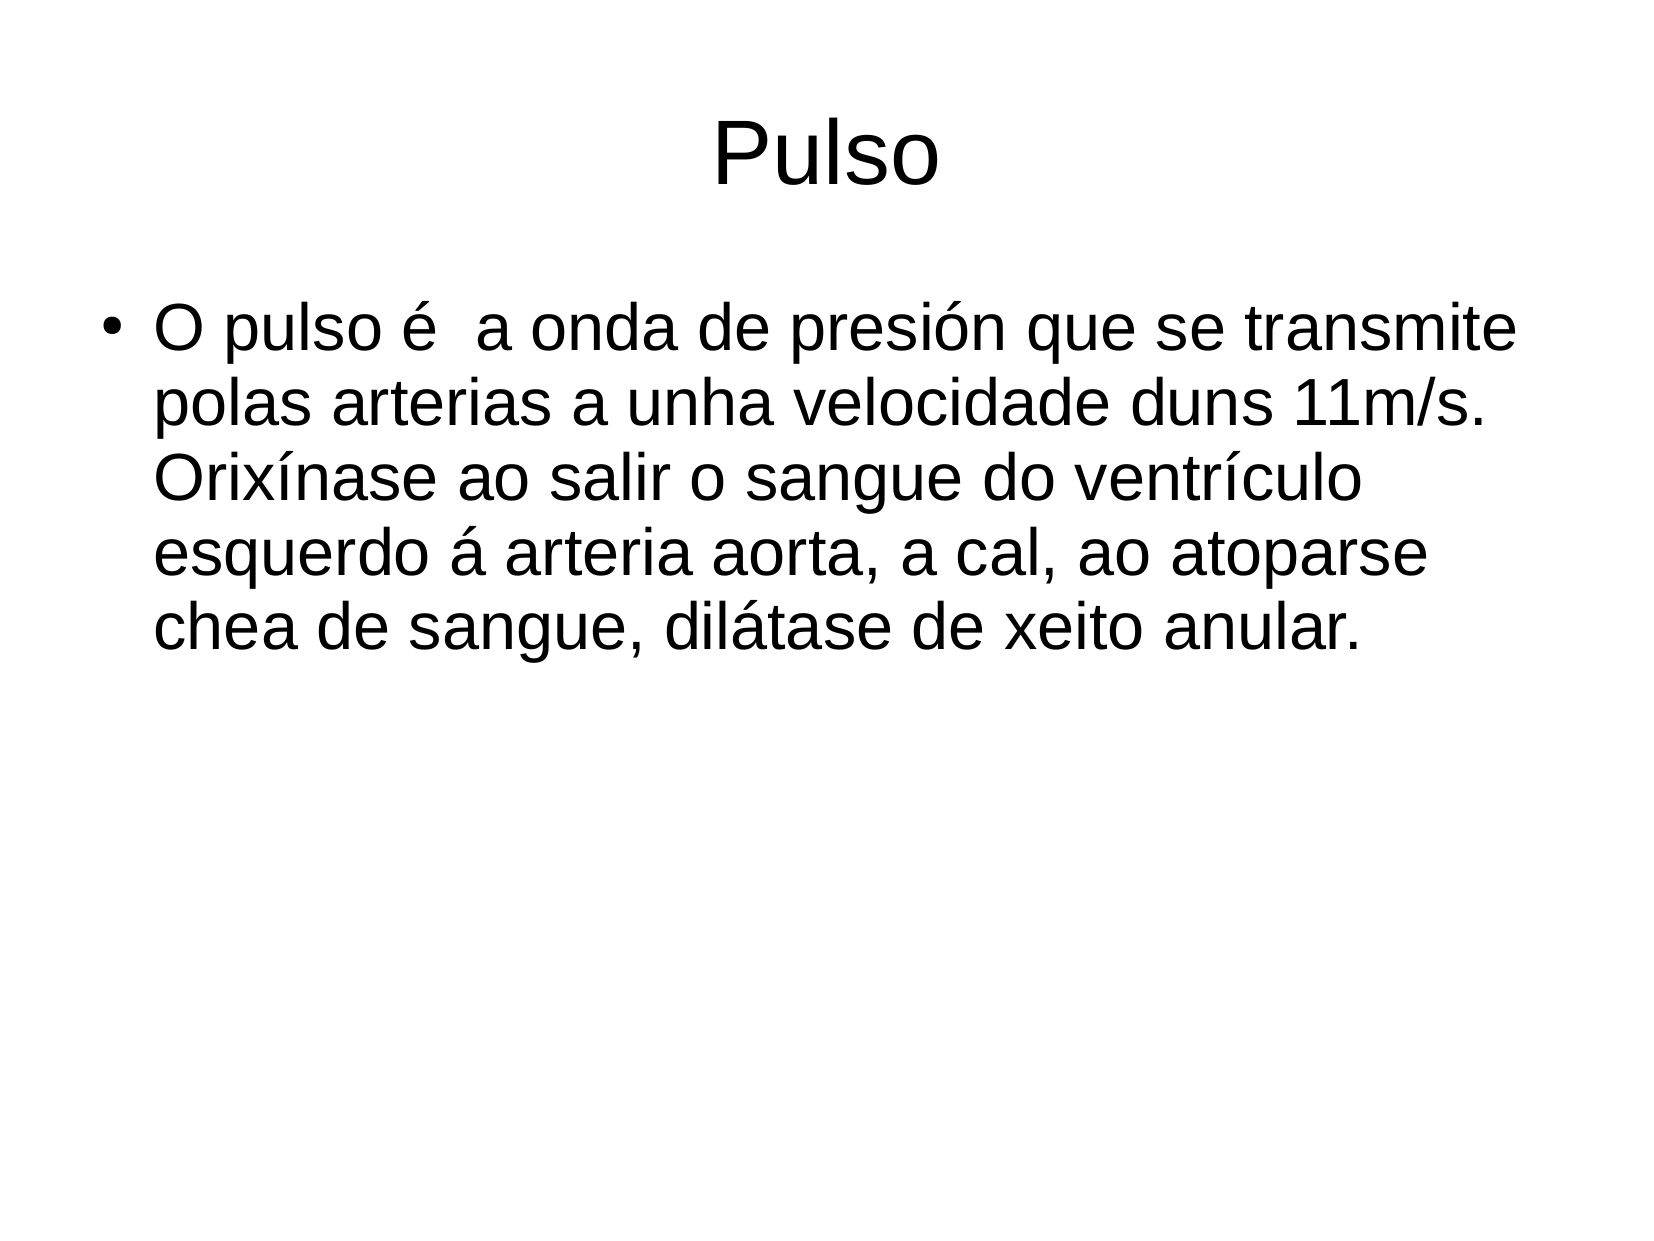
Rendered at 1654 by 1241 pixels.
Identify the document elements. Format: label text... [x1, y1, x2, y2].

list O pulso é a onda de presión que se transmite polas arterias a unha velocidade duns 11m/s. Orixínase ao salir o sangue do ventrículo esquerdo á arteria aorta, a cal, ao atoparse chea de sangue, dilátase de xeito anular. [82, 290, 1571, 1010]
title Pulso [82, 49, 1571, 257]
